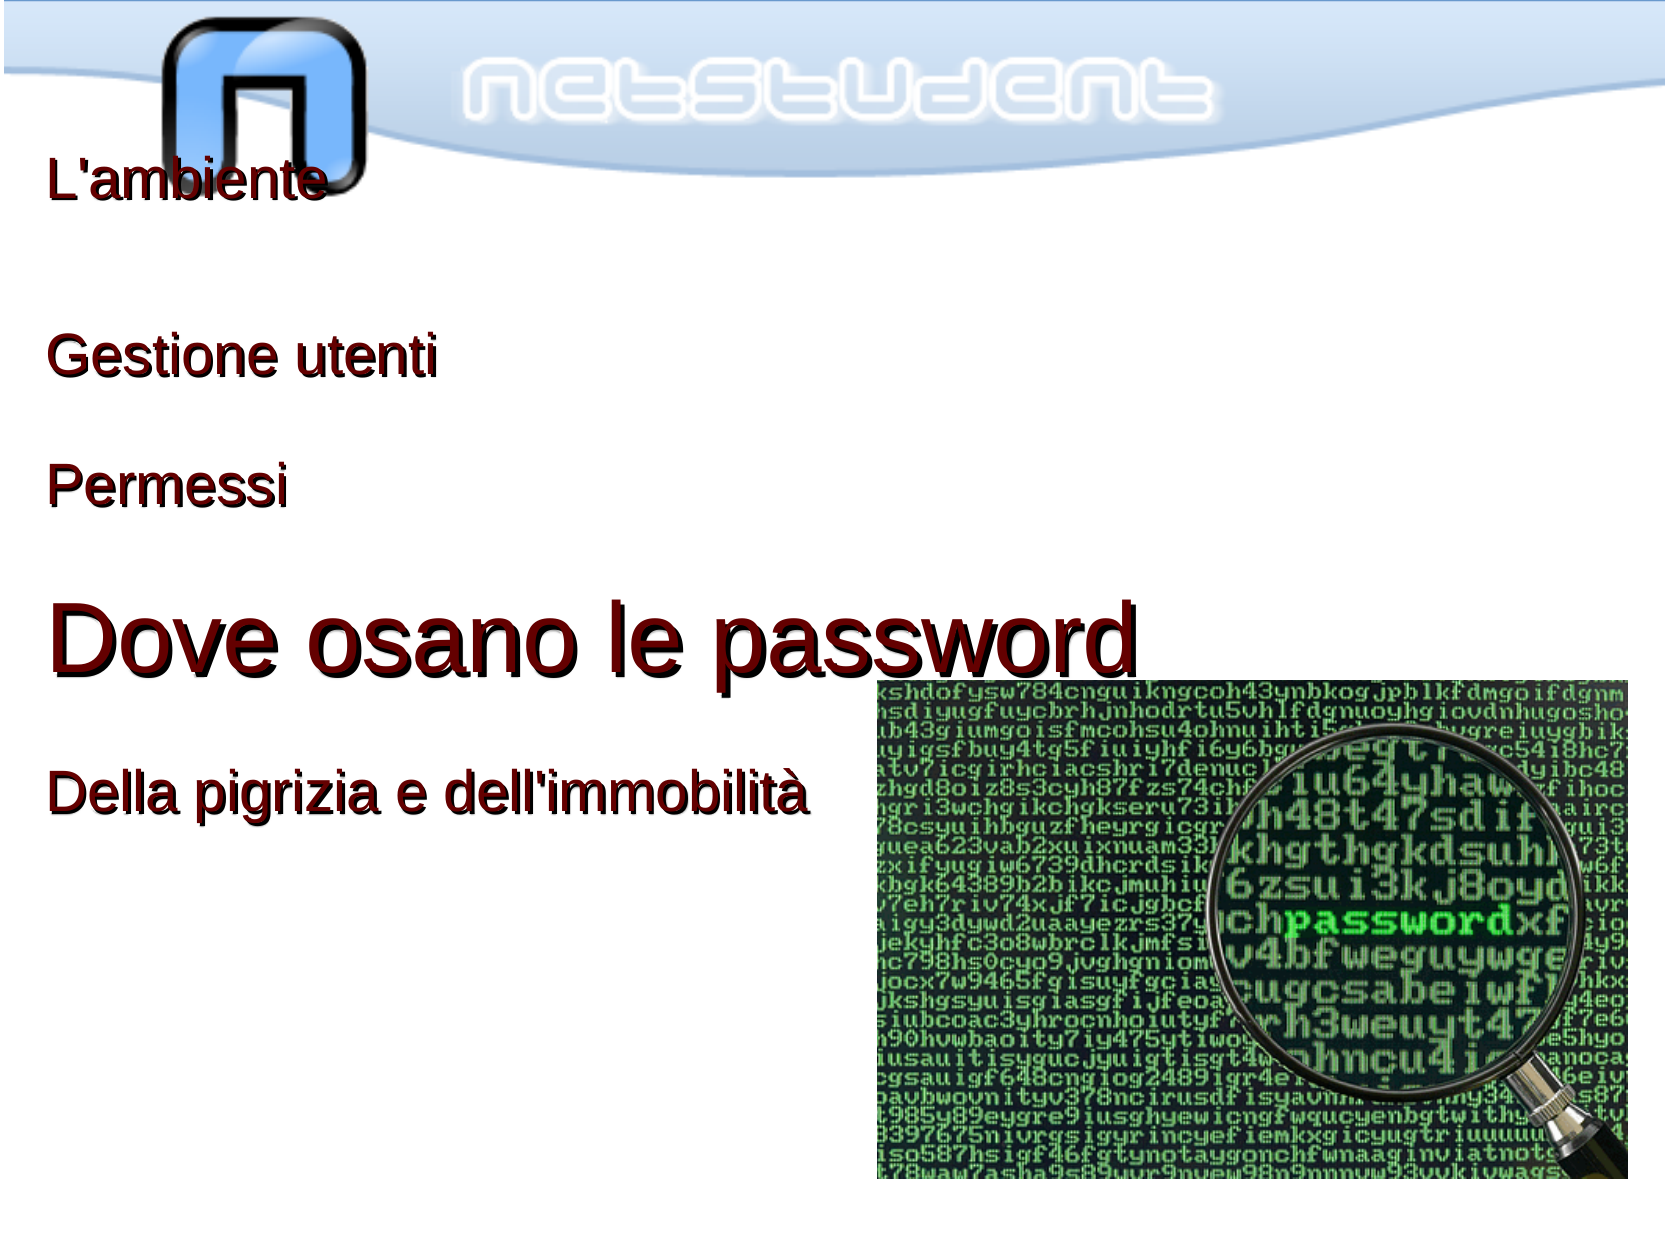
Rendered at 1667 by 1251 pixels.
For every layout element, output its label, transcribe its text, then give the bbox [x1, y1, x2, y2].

picture [0, 0, 1667, 1251]
text_box [39, 370, 76, 527]
title L'ambiente Gestione utenti Permessi Dove osano le password Della pigrizia e dell'immobilità [38, 85, 1647, 978]
